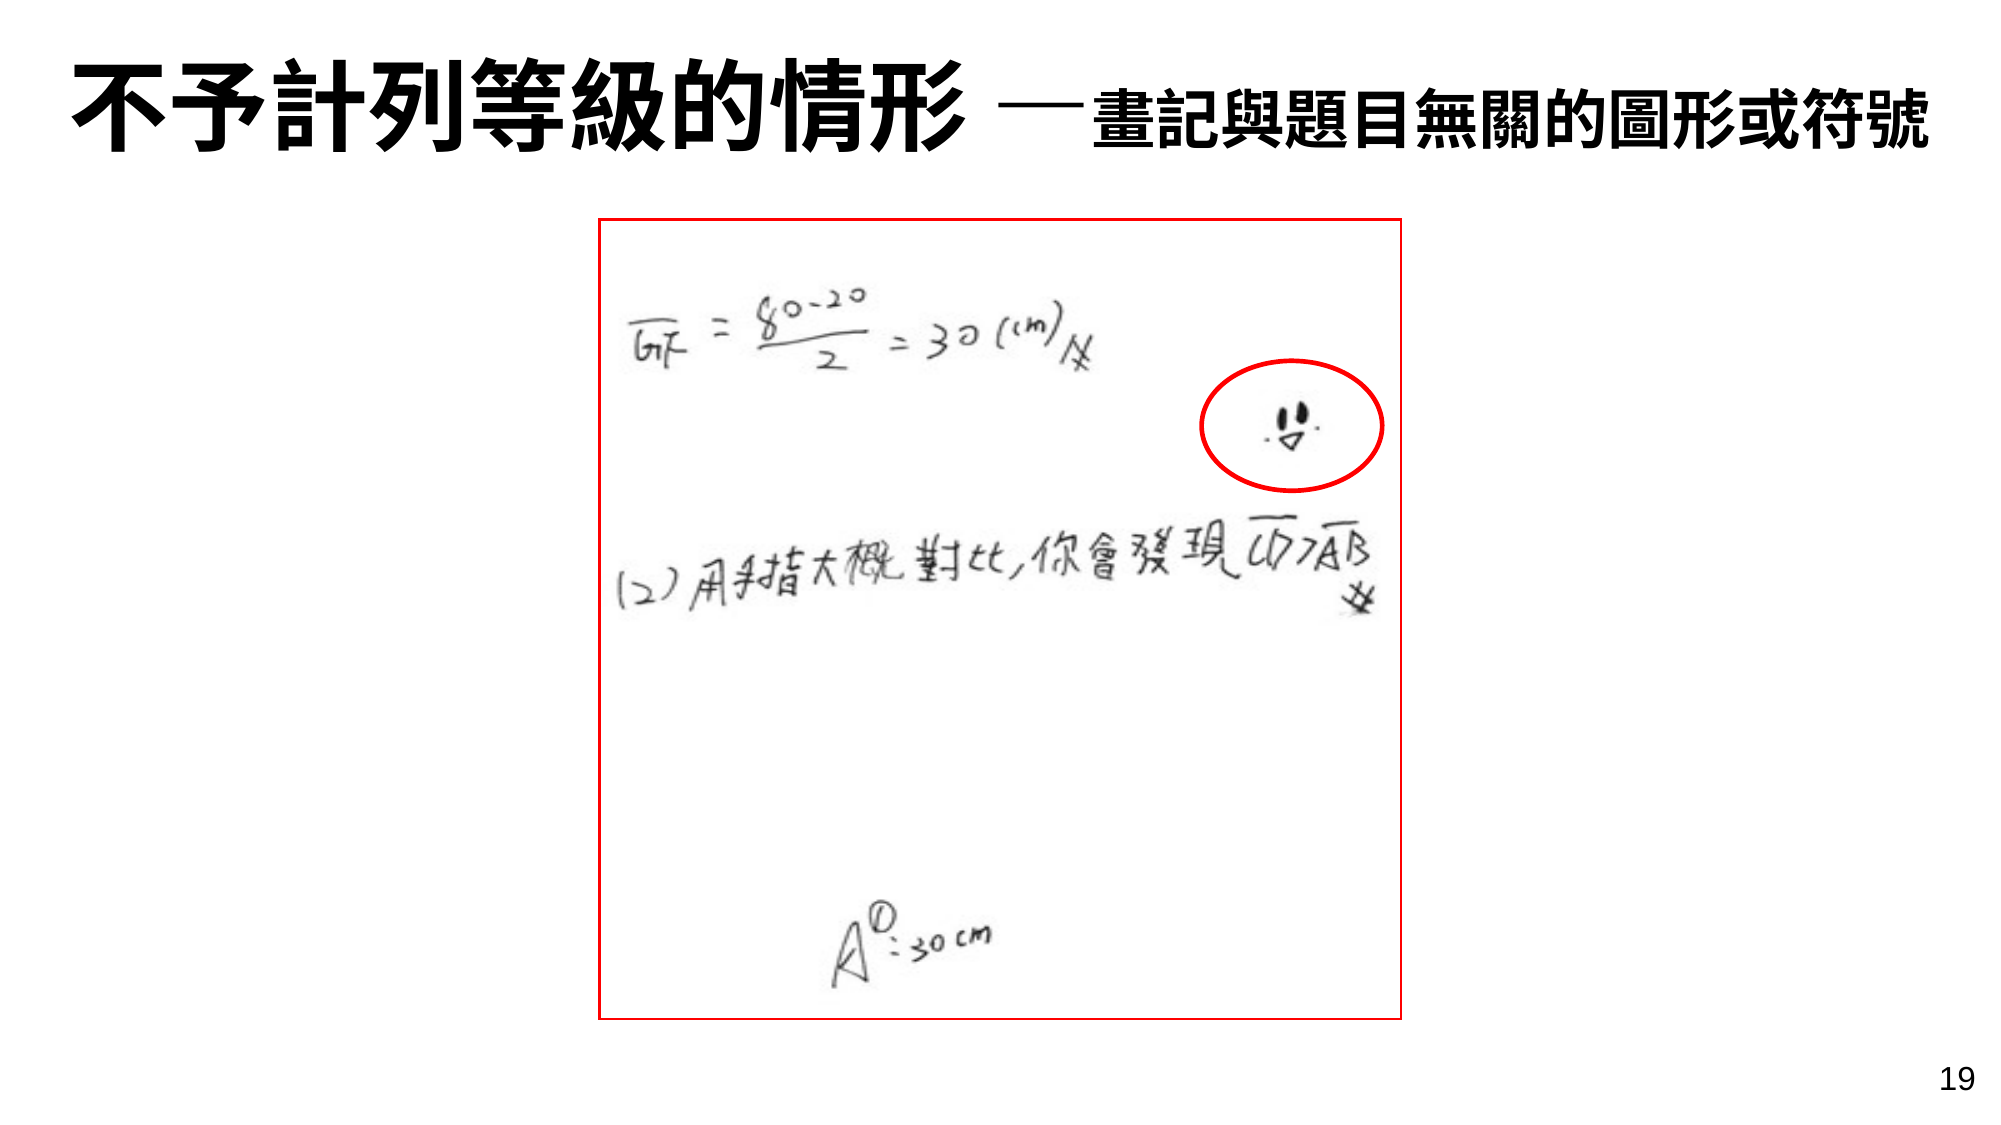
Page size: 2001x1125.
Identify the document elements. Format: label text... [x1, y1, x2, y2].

picture [600, 220, 1400, 1018]
text_box 19 [1923, 1047, 2000, 1108]
title 不予計列等級的情形 —畫記與題目無關的圖形或符號 [46, 2, 1953, 220]
